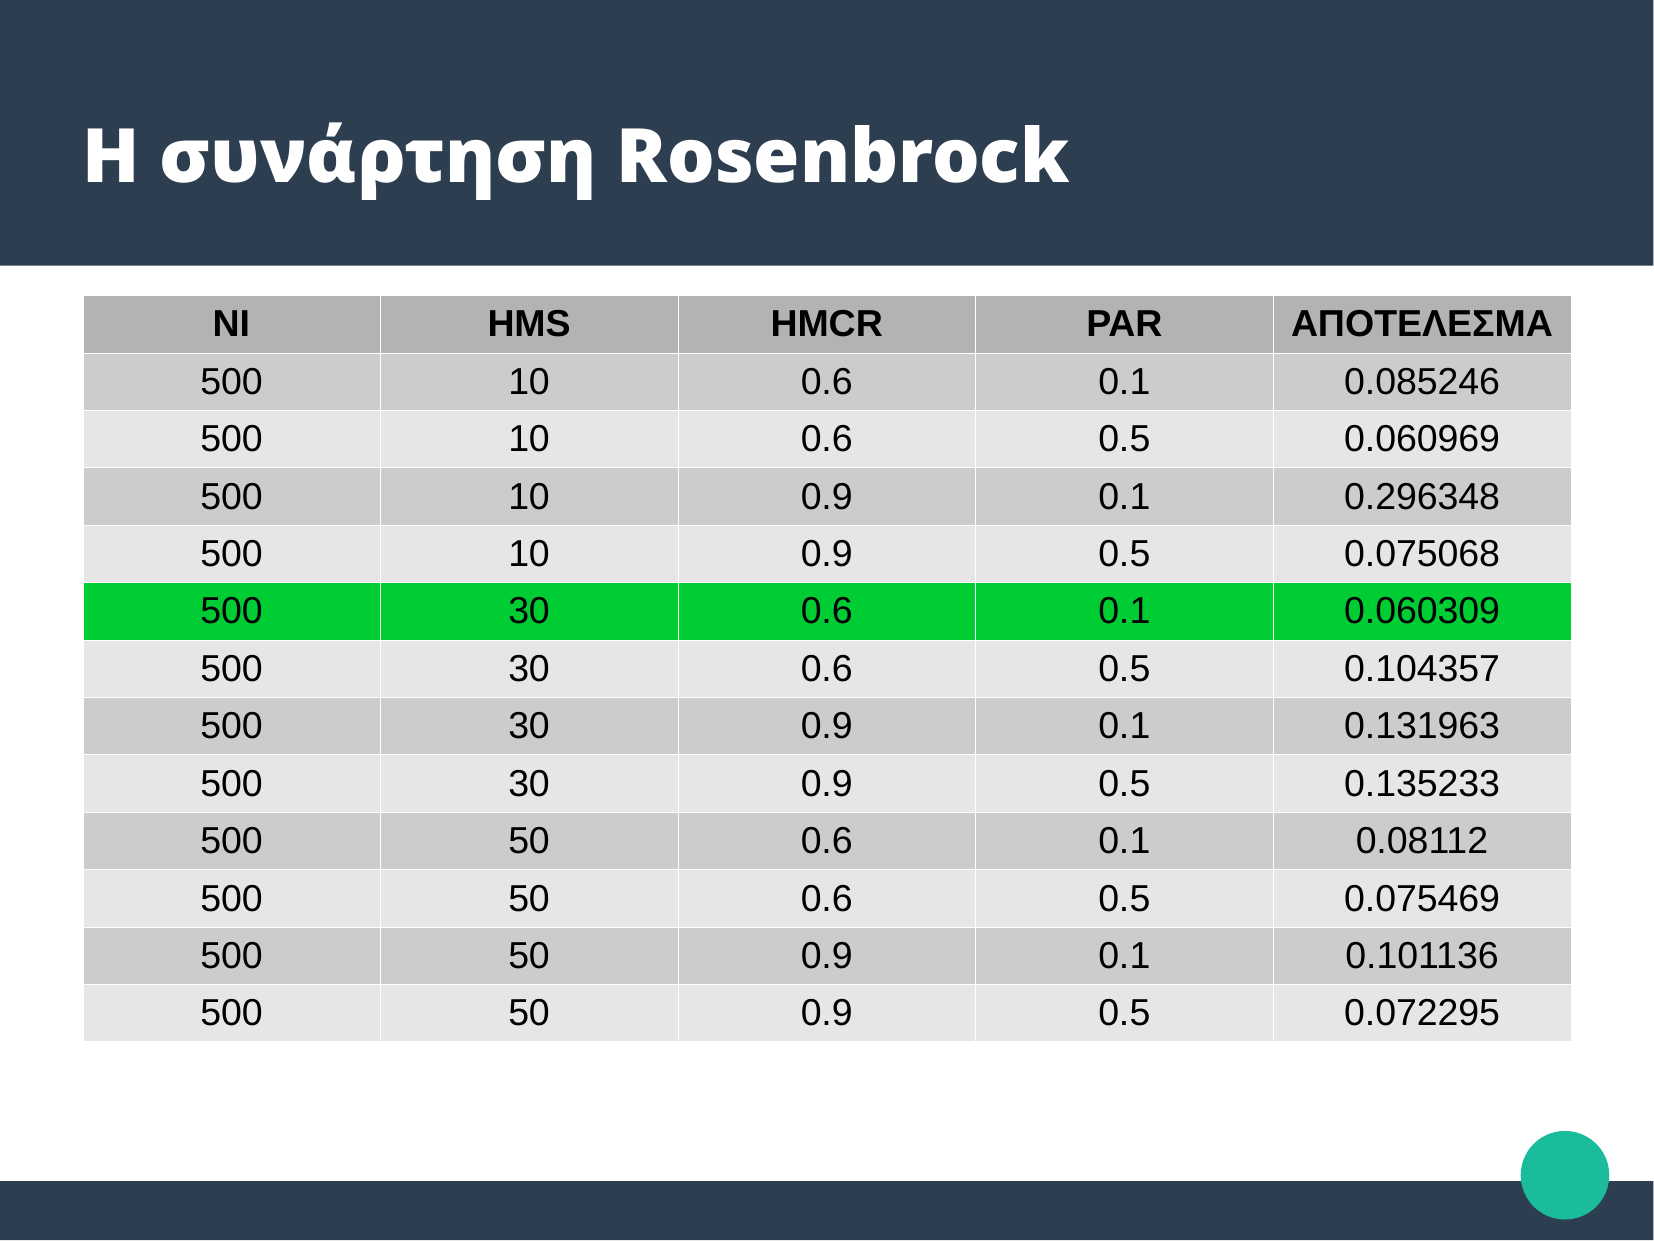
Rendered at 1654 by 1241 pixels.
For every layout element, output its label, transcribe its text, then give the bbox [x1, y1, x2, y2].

table_cell 0.1 [976, 928, 1273, 984]
table_cell 500 [84, 870, 380, 927]
table_cell 0.6 [679, 583, 975, 640]
table_cell 0.6 [679, 870, 975, 927]
table_cell 500 [84, 526, 380, 582]
table_cell 0.5 [976, 411, 1273, 467]
table_cell 50 [381, 928, 678, 984]
table_cell 0.6 [679, 813, 975, 869]
table_cell 30 [381, 583, 678, 640]
table_cell 0.1 [976, 813, 1273, 869]
table_cell 0.060309 [1274, 583, 1571, 640]
table_cell 50 [381, 985, 678, 1041]
table_cell 500 [84, 985, 380, 1041]
table_cell 0.5 [976, 870, 1273, 927]
table_cell 0.08112 [1274, 813, 1571, 869]
table_cell 0.1 [976, 468, 1273, 525]
table_header HMCR [679, 296, 975, 353]
table_cell 0.131963 [1274, 698, 1571, 754]
table_cell 0.9 [679, 985, 975, 1041]
table_cell 0.101136 [1274, 928, 1571, 984]
table_cell 500 [84, 411, 380, 467]
table_cell 0.6 [679, 354, 975, 410]
table_cell 0.072295 [1274, 985, 1571, 1041]
table_cell 10 [381, 354, 678, 410]
table_cell 0.5 [976, 985, 1273, 1041]
table_cell 0.6 [679, 641, 975, 697]
table_cell 0.9 [679, 468, 975, 525]
table_header PAR [976, 296, 1273, 353]
table_cell 0.9 [679, 928, 975, 984]
table_cell 0.6 [679, 411, 975, 467]
title Η συνάρτηση Rosenbrock [82, 94, 1264, 213]
table_cell 30 [381, 755, 678, 812]
table_cell 0.060969 [1274, 411, 1571, 467]
table_cell 0.1 [976, 354, 1273, 410]
table_cell 500 [84, 755, 380, 812]
table_cell 0.296348 [1274, 468, 1571, 525]
table_cell 50 [381, 870, 678, 927]
table_cell 0.9 [679, 526, 975, 582]
table_cell 0.5 [976, 641, 1273, 697]
table_cell 0.075068 [1274, 526, 1571, 582]
table_cell 500 [84, 813, 380, 869]
table_cell 500 [84, 468, 380, 525]
table_cell 0.075469 [1274, 870, 1571, 927]
table_cell 0.104357 [1274, 641, 1571, 697]
table_cell 0.1 [976, 698, 1273, 754]
table_cell 0.9 [679, 755, 975, 812]
table_cell 10 [381, 468, 678, 525]
table_cell 30 [381, 698, 678, 754]
table_cell 0.5 [976, 755, 1273, 812]
table_header ΑΠΟΤΕΛΕΣΜΑ [1274, 296, 1571, 353]
table_header NI [84, 296, 380, 353]
table_cell 500 [84, 583, 380, 640]
table_cell 10 [381, 526, 678, 582]
table_cell 0.135233 [1274, 755, 1571, 812]
table_cell 500 [84, 928, 380, 984]
table_cell 0.085246 [1274, 354, 1571, 410]
table_cell 10 [381, 411, 678, 467]
table_cell 0.9 [679, 698, 975, 754]
table_cell 500 [84, 641, 380, 697]
table_cell 0.5 [976, 526, 1273, 582]
table_cell 500 [84, 698, 380, 754]
table_cell 0.1 [976, 583, 1273, 640]
table_cell 500 [84, 354, 380, 410]
table_cell 50 [381, 813, 678, 869]
table_cell 30 [381, 641, 678, 697]
table_header HMS [381, 296, 678, 353]
